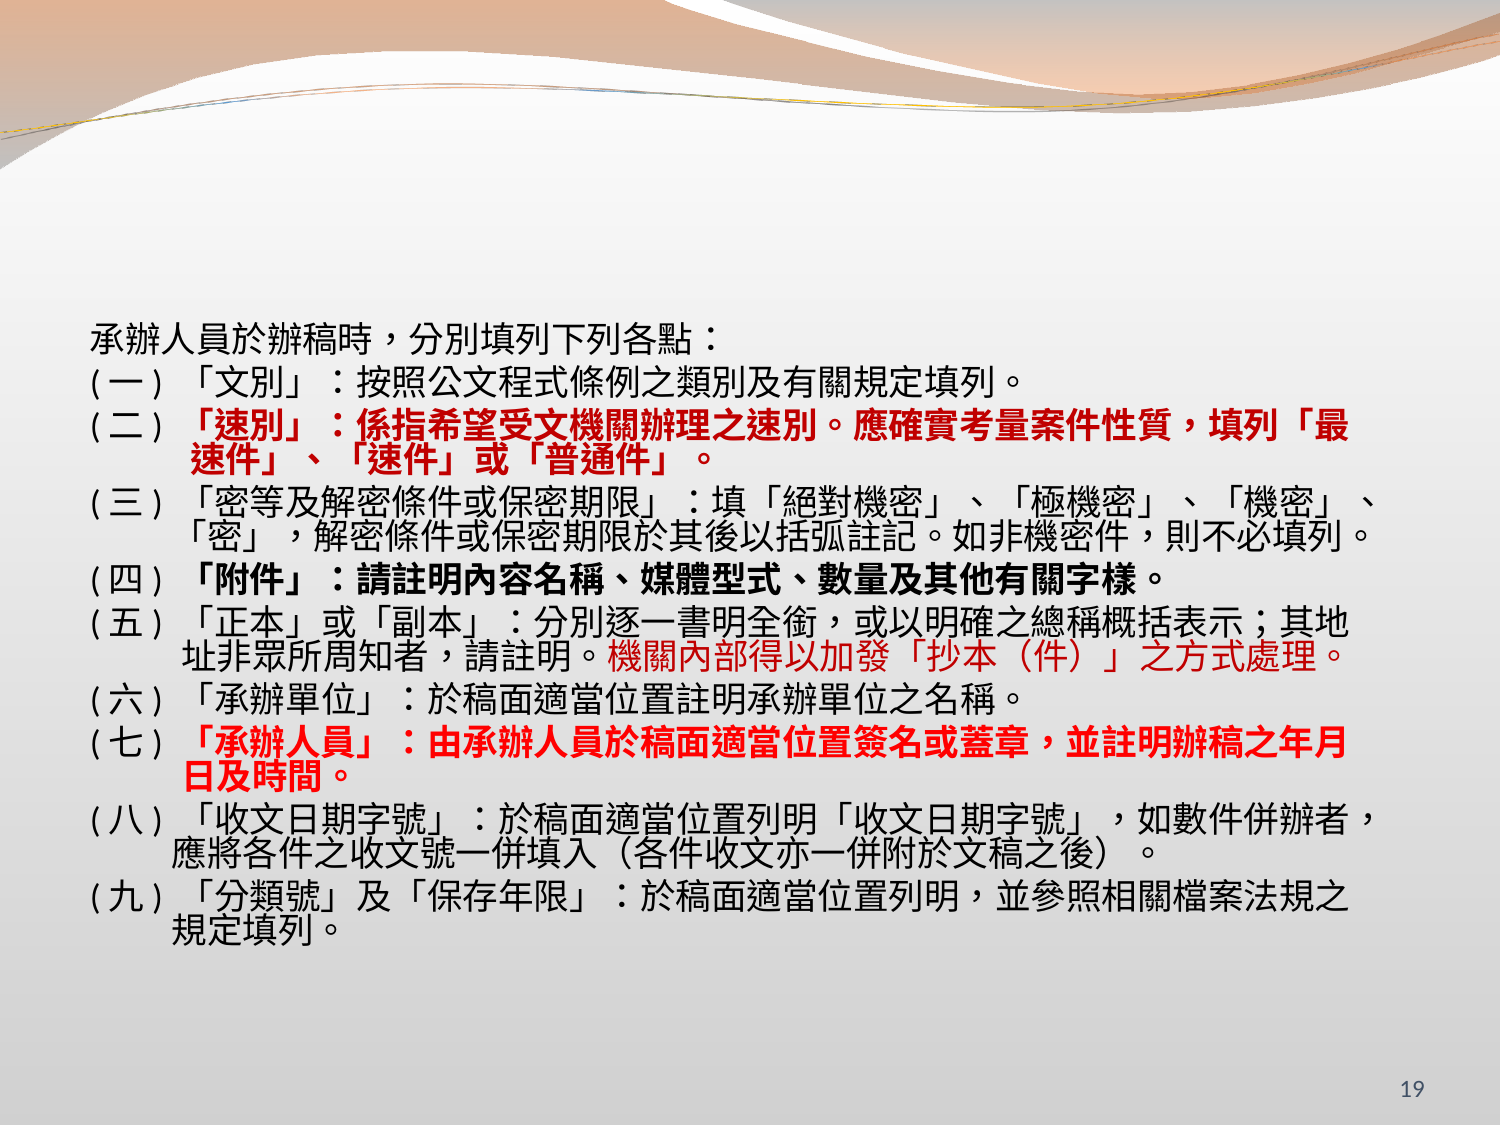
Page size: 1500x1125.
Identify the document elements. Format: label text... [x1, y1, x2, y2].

picture [0, 33, 1500, 140]
list 承辦人員於辦稿時，分別填列下列各點： (一) 「文別」：按照公文程式條例之類別及有關規定填列。 (二) 「速別」：係指希望受文機關辦理之速別。應確實考量案件性質，填列「最 速件」、「速件」或「普通件」。 (三) 「密等及解密條件或保密期限」：填「絕對機密」、「極機密」、「機密」、 「密」，解密條件或保密期限於其後以括弧註記。如非機密件，則不必填列。 (四) 「附件」：請註明內容名稱、媒體型式、數量及其他有關字樣。 (五) 「正本」或「副本」：分別逐一書明全銜，或以明確之總稱概括表示；其地 址非眾所周知者，請註明。機關內部得以加發「抄本（件）」之方式處理。 (六) 「承辦單位」：於稿面適當位置註明承辦單位之名稱。 (七) 「承辦人員」：由承辦人員於稿面適當位置簽名或蓋章，並註明辦稿之年月 日及時間。 (八) 「收文日期字號」：於稿面適當位置列明「收文日期字號」，如數件併辦者， 應將各件之收文號一併填入（各件收文亦一併附於文稿之後）。 (九) 「分類號」及「保存年限」：於稿面適當位置列明，並參照相關檔案法規之 規定填列。 [75, 317, 1426, 1038]
text_box <編號> [1299, 1042, 1426, 1103]
